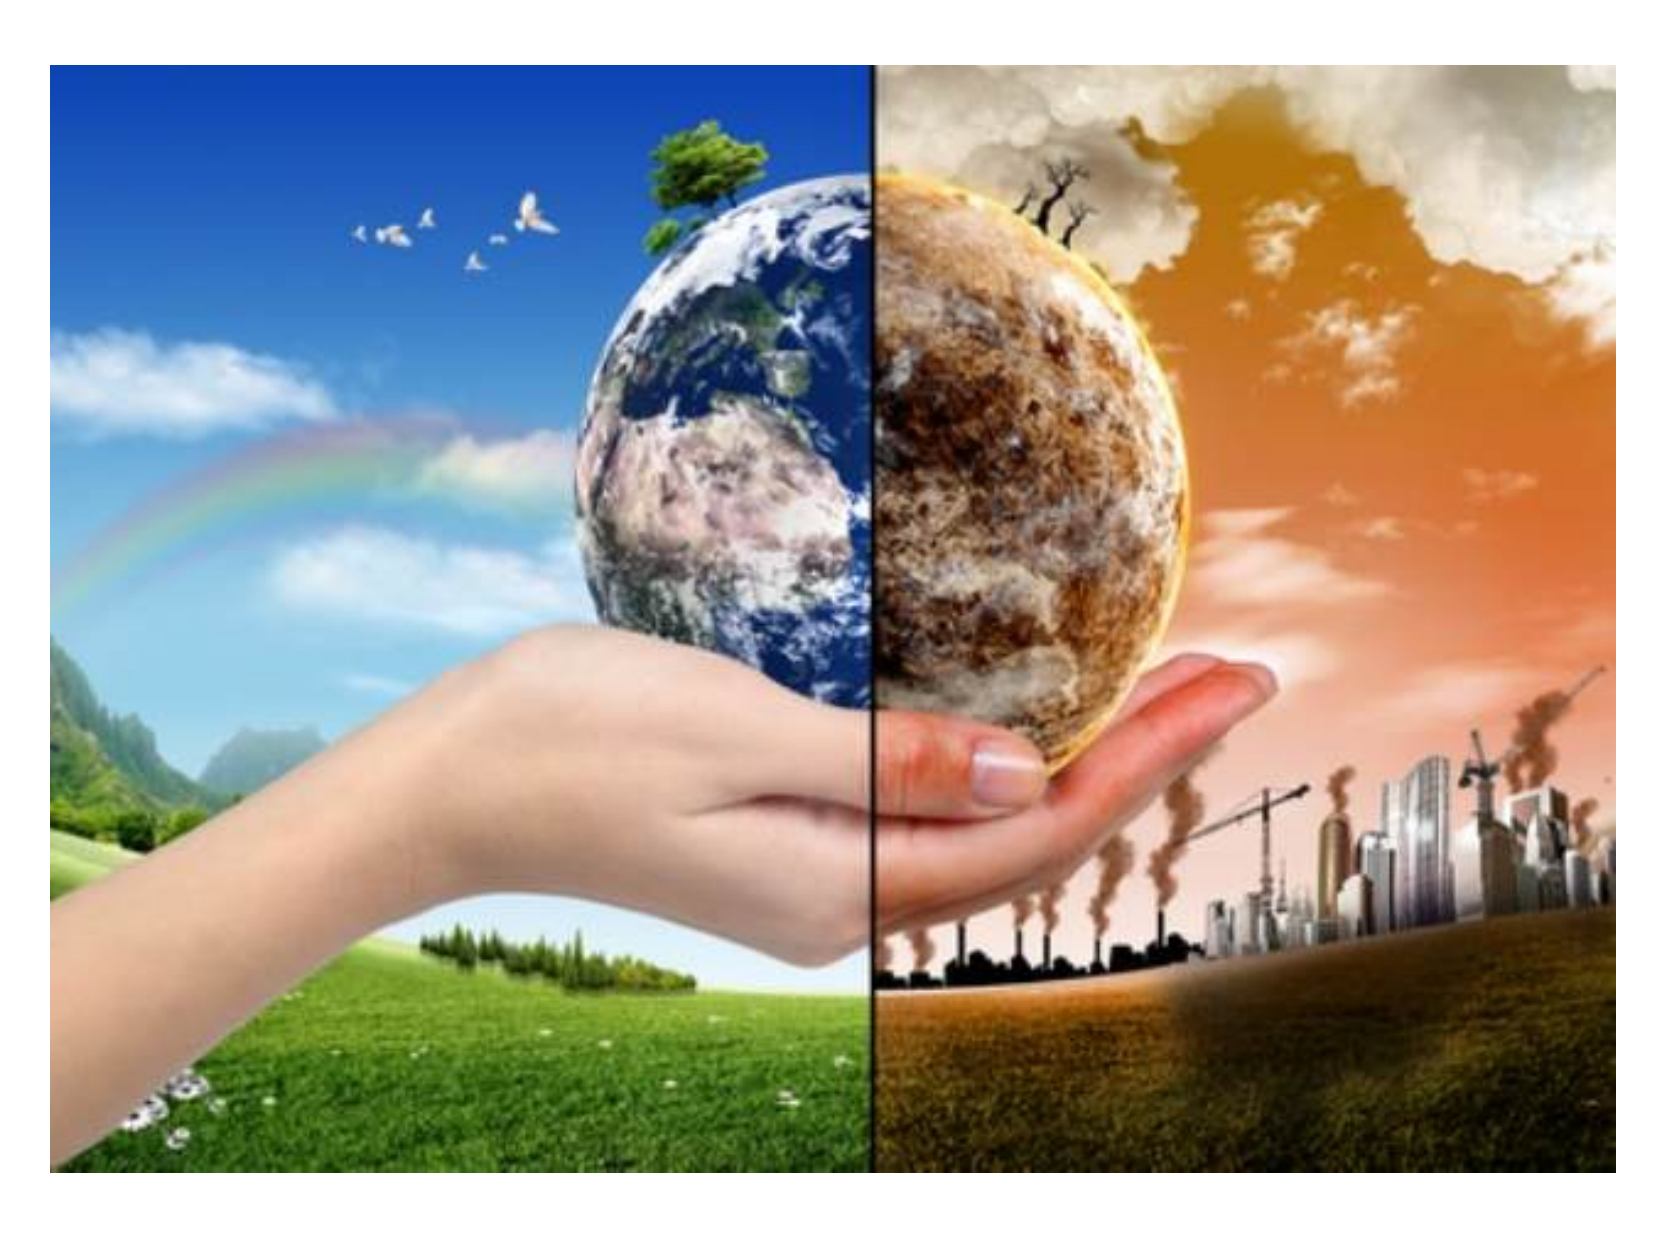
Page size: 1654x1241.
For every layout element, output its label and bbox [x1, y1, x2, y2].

picture [50, 65, 1616, 1173]
